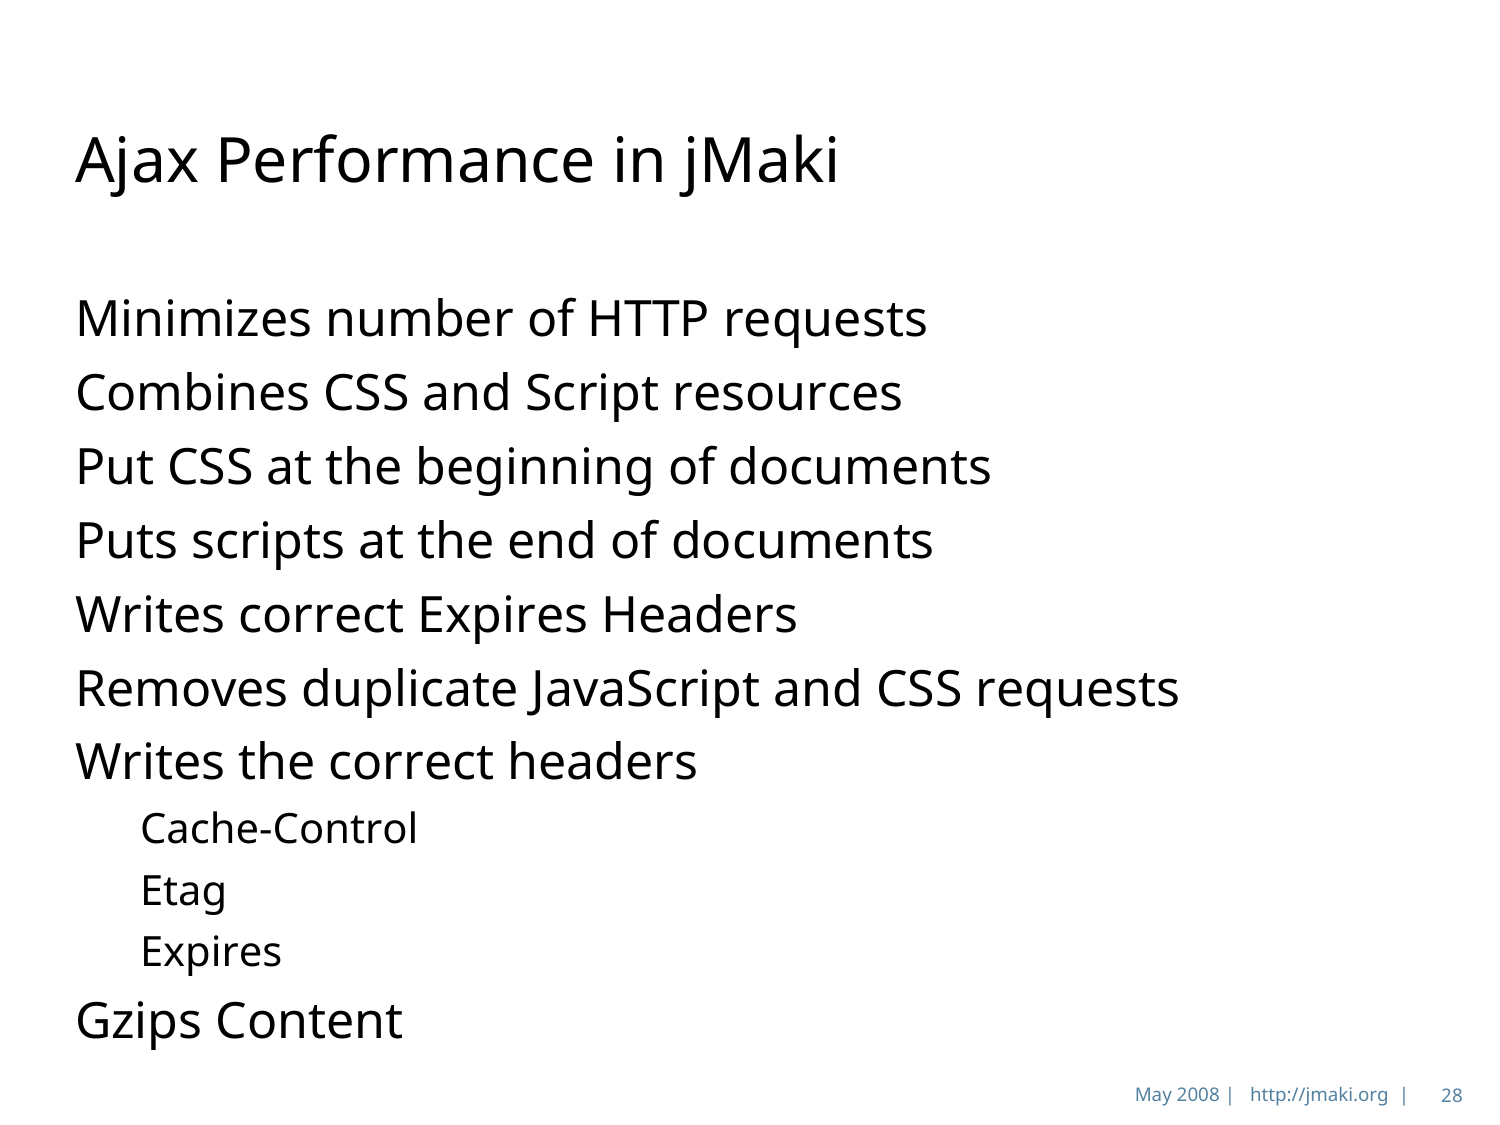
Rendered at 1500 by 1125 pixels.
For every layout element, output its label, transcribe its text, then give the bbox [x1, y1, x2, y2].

title Ajax Performance in jMaki [75, 124, 1426, 287]
list Minimizes number of HTTP requests Combines CSS and Script resources Put CSS at the beginning of documents Puts scripts at the end of documents Writes correct Expires Headers Removes duplicate JavaScript and CSS requests Writes the correct headers Cache-Control Etag Expires Gzips Content [75, 287, 1426, 1005]
